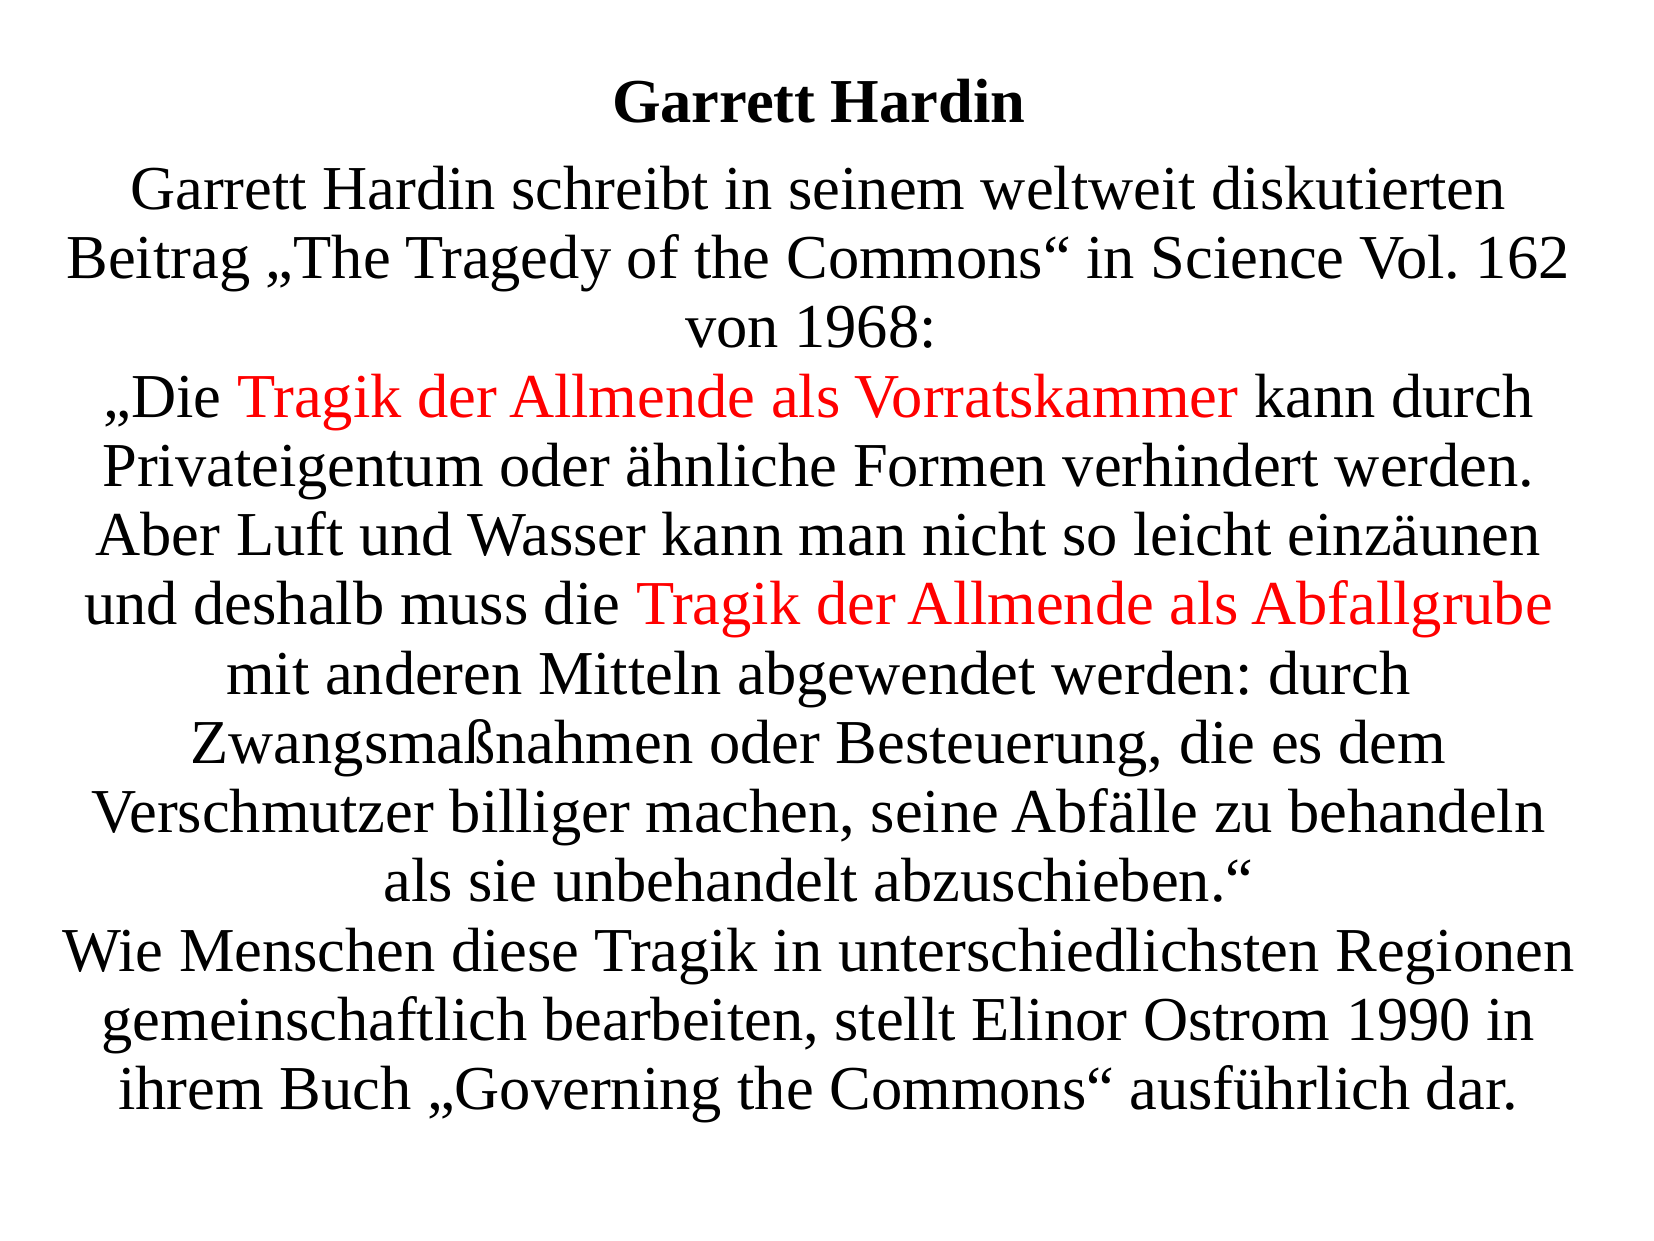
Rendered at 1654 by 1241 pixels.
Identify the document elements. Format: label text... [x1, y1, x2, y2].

text_box Garrett Hardin Garrett Hardin schreibt in seinem weltweit diskutierten Beitrag „The Tragedy of the Commons“ in Science Vol. 162 von 1968: „Die Tragik der Allmende als Vorratskammer kann durch Privateigentum oder ähnliche Formen verhindert werden. Aber Luft und Wasser kann man nicht so leicht einzäunen und deshalb muss die Tragik der Allmende als Abfallgrube mit anderen Mitteln abgewendet werden: durch Zwangsmaßnahmen oder Besteuerung, die es dem Verschmutzer billiger machen, seine Abfälle zu behandeln als sie unbehandelt abzuschieben.“ Wie Menschen diese Tragik in unterschiedlichsten Regionen gemeinschaftlich bearbeiten, stellt Elinor Ostrom 1990 in ihrem Buch „Governing the Commons“ ausführlich dar. [47, 59, 1613, 1131]
